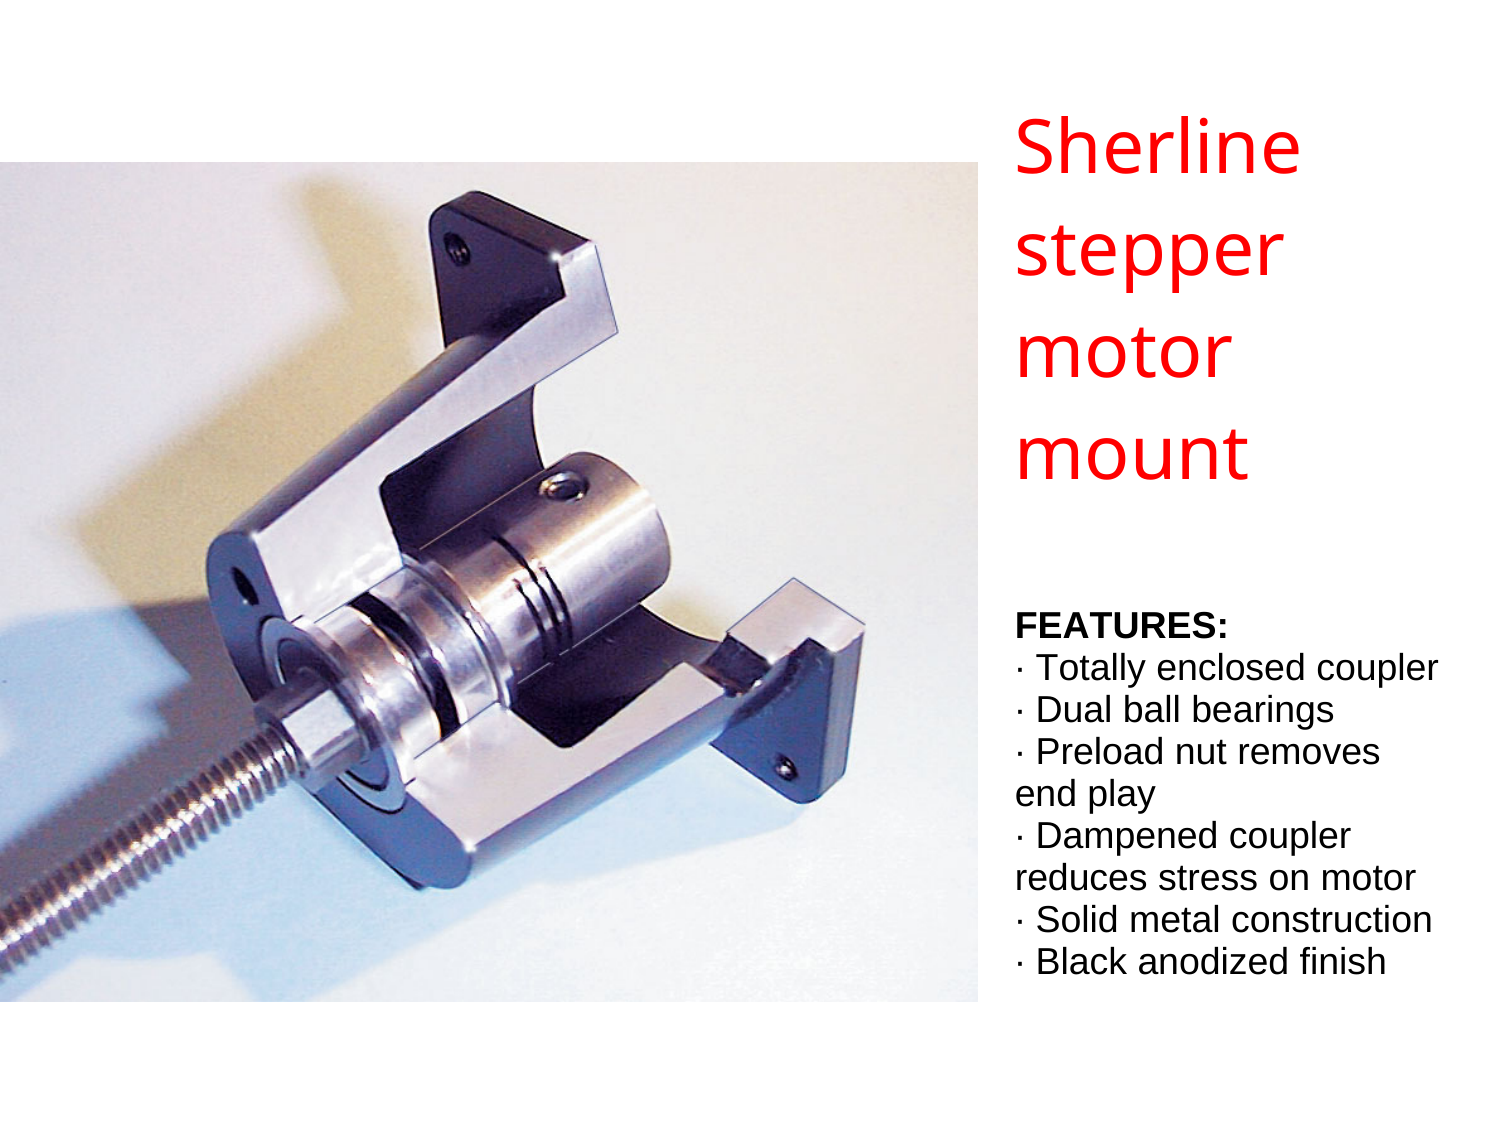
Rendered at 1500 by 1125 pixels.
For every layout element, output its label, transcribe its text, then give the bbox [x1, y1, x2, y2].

picture [0, 162, 978, 1002]
title Sherline stepper motor mount FEATURES: ∙ Totally enclosed coupler ∙ Dual ball bearings ∙ Preload nut removes end play ∙ Dampened coupler reduces stress on motor ∙ Solid metal construction ∙ Black anodized finish [999, 50, 1463, 1026]
